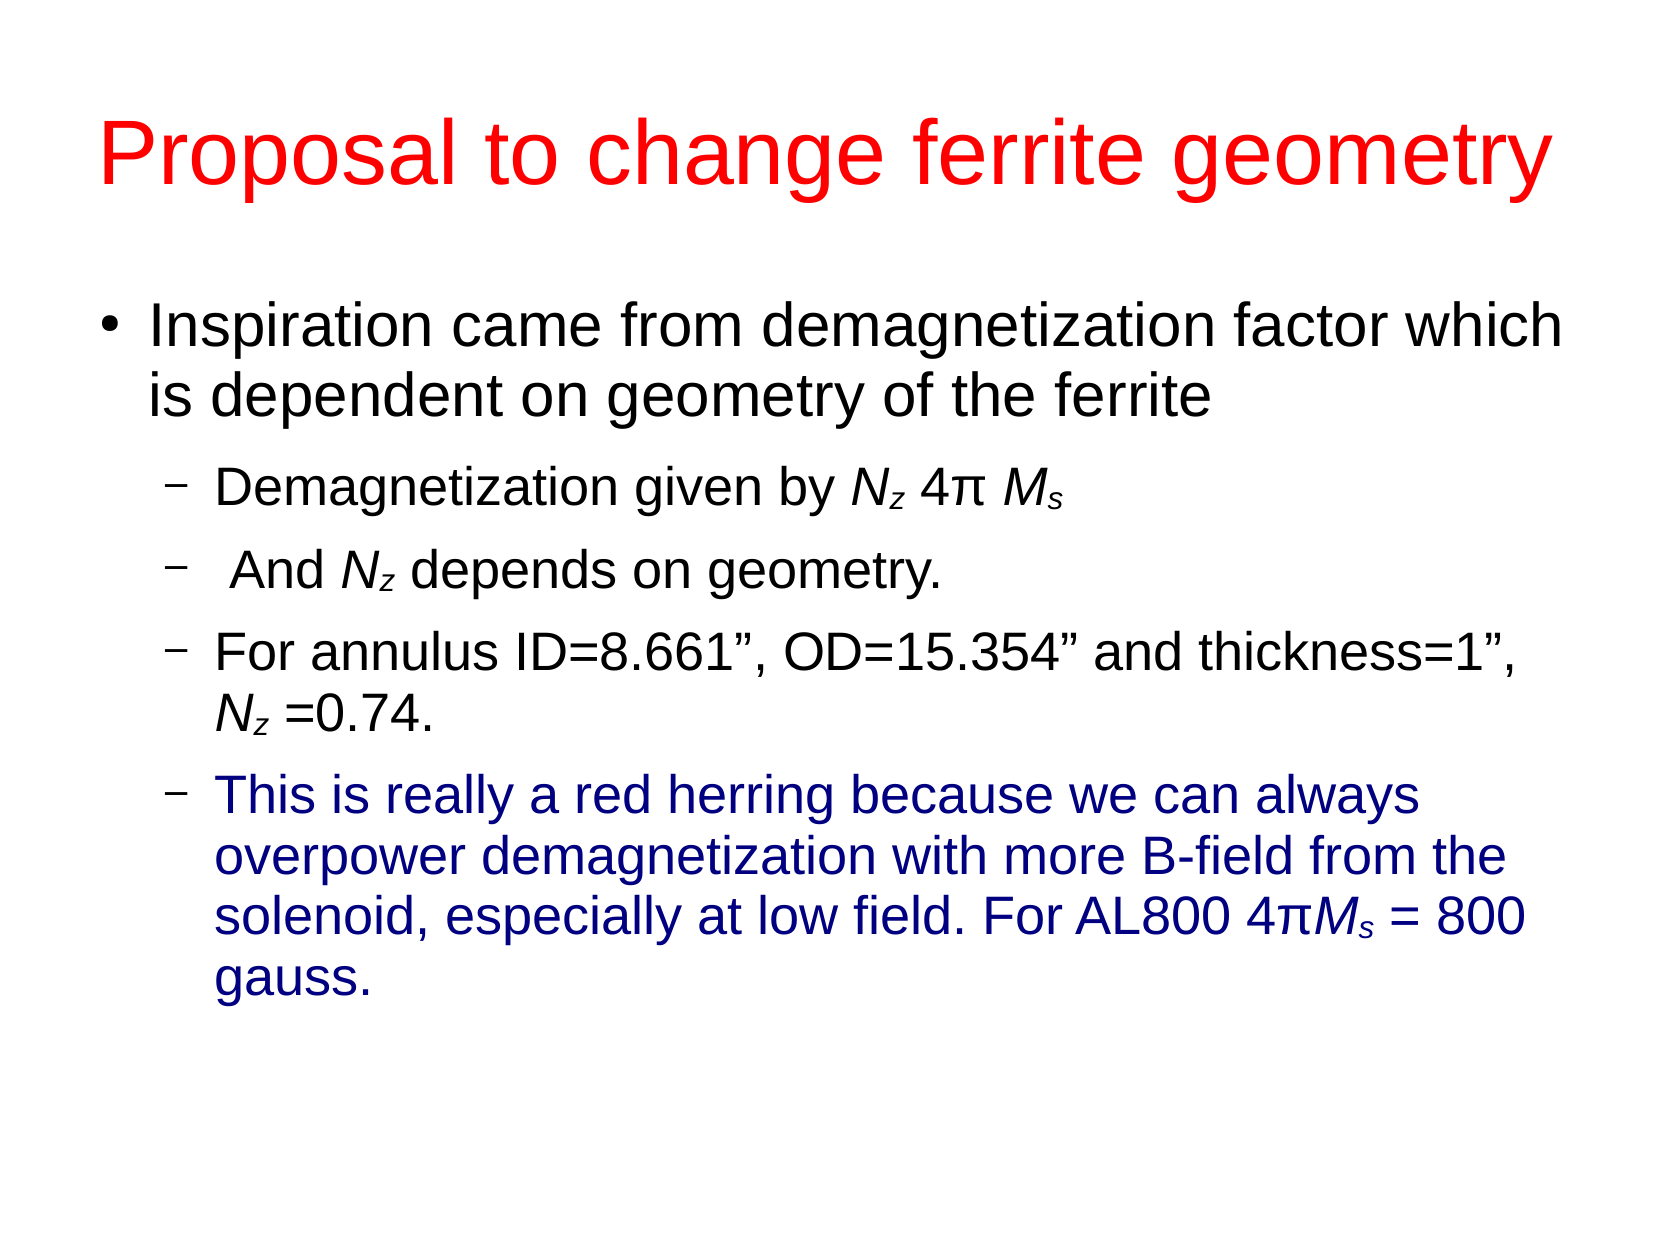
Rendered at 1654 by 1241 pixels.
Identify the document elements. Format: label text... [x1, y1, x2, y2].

list Inspiration came from demagnetization factor which is dependent on geometry of the ferrite Demagnetization given by Nz 4π Ms And Nz depends on geometry. For annulus ID=8.661”, OD=15.354” and thickness=1”, Nz =0.74. This is really a red herring because we can always overpower demagnetization with more B-field from the solenoid, especially at low field. For AL800 4πMs = 800 gauss. [82, 290, 1571, 1010]
title Proposal to change ferrite geometry [82, 49, 1571, 257]
